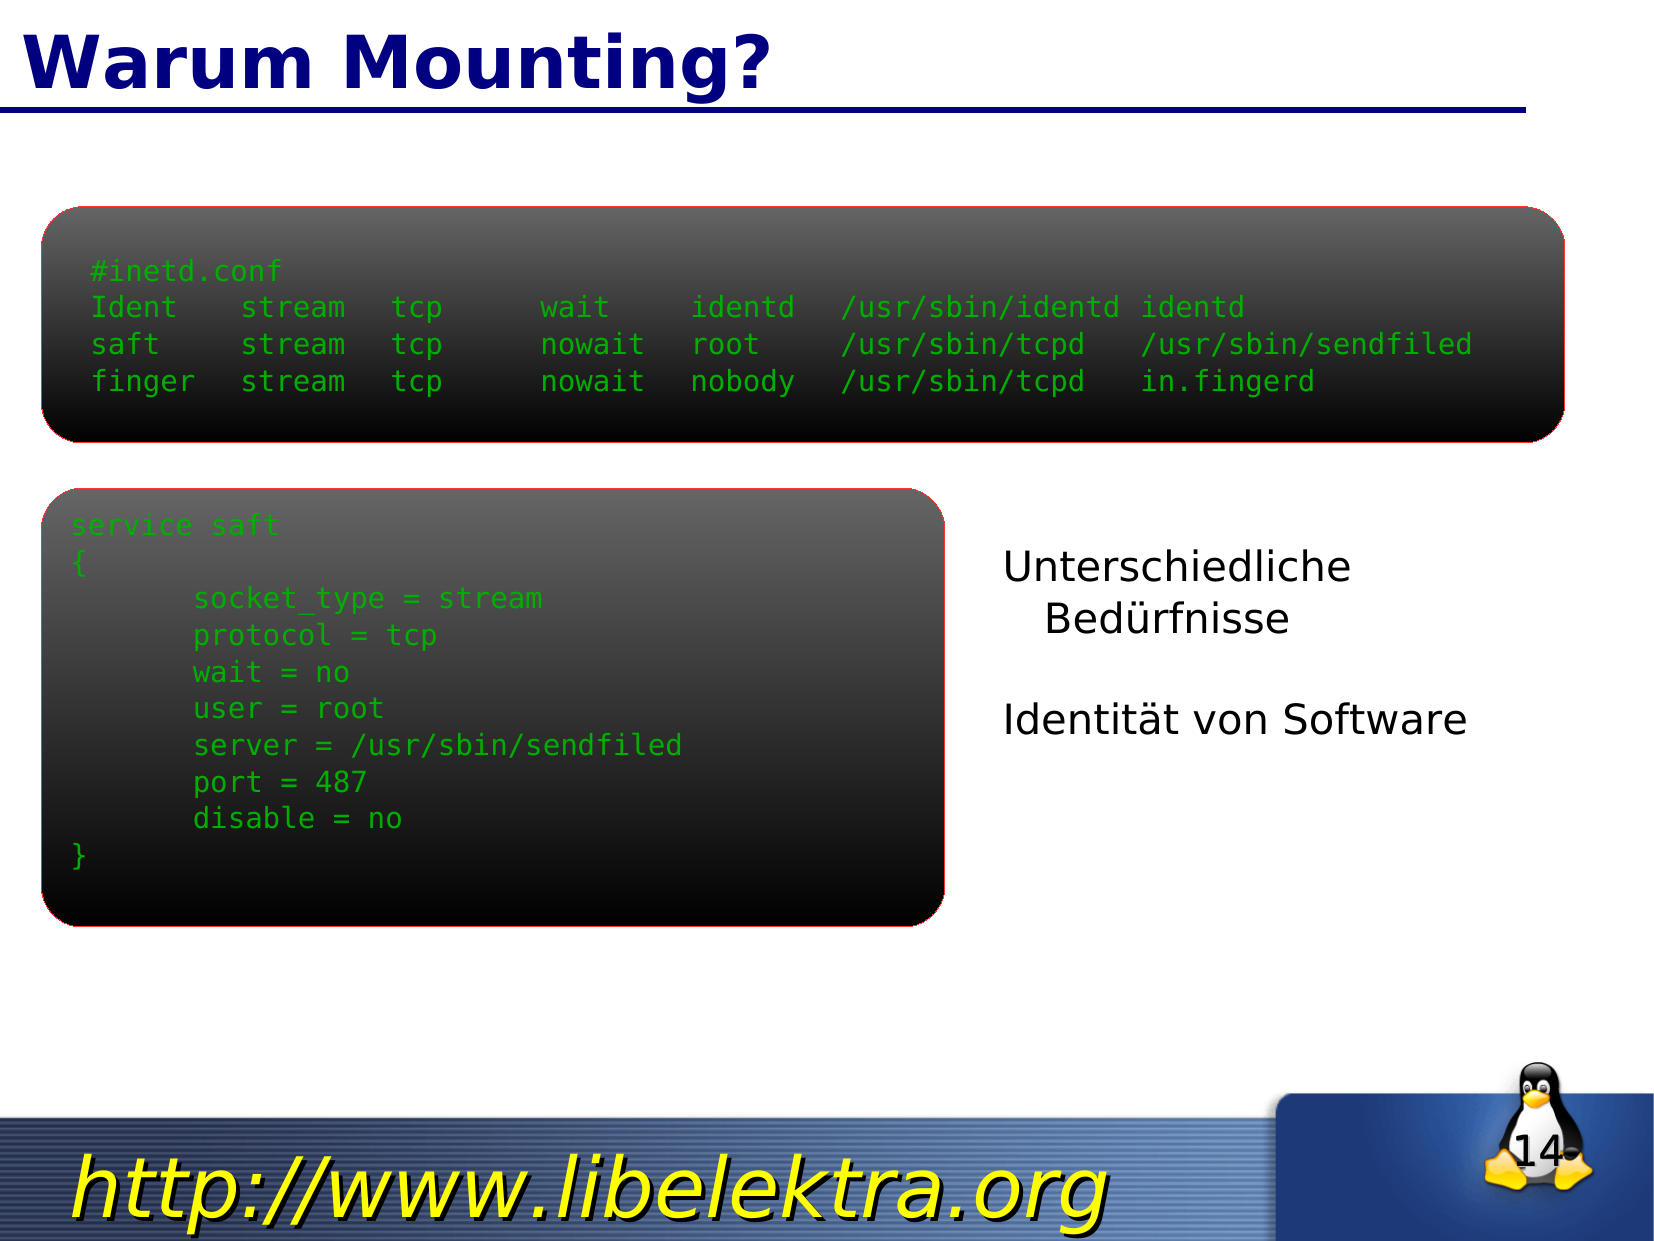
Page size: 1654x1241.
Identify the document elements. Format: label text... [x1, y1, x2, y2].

text_box [41, 489, 70, 926]
text_box [916, 489, 945, 926]
text_box <Nummer> [1312, 1122, 1566, 1178]
text_box #inetd.conf Ident stream tcp wait identd /usr/sbin/identd identd saft stream tcp nowait root /usr/sbin/tcpd /usr/sbin/sendfiled finger stream tcp nowait nobody /usr/sbin/tcpd in.fingerd [90, 252, 1516, 397]
text_box [41, 206, 1565, 443]
text_box Warum Mounting? [21, 14, 1611, 111]
text_box service saft { socket_type = stream protocol = tcp wait = no user = root server = /usr/sbin/sendfiled port = 487 disable = no } [70, 470, 916, 945]
list Unterschiedliche Bedürfnisse Identität von Software [987, 531, 1595, 850]
picture [0, 1061, 1654, 1241]
